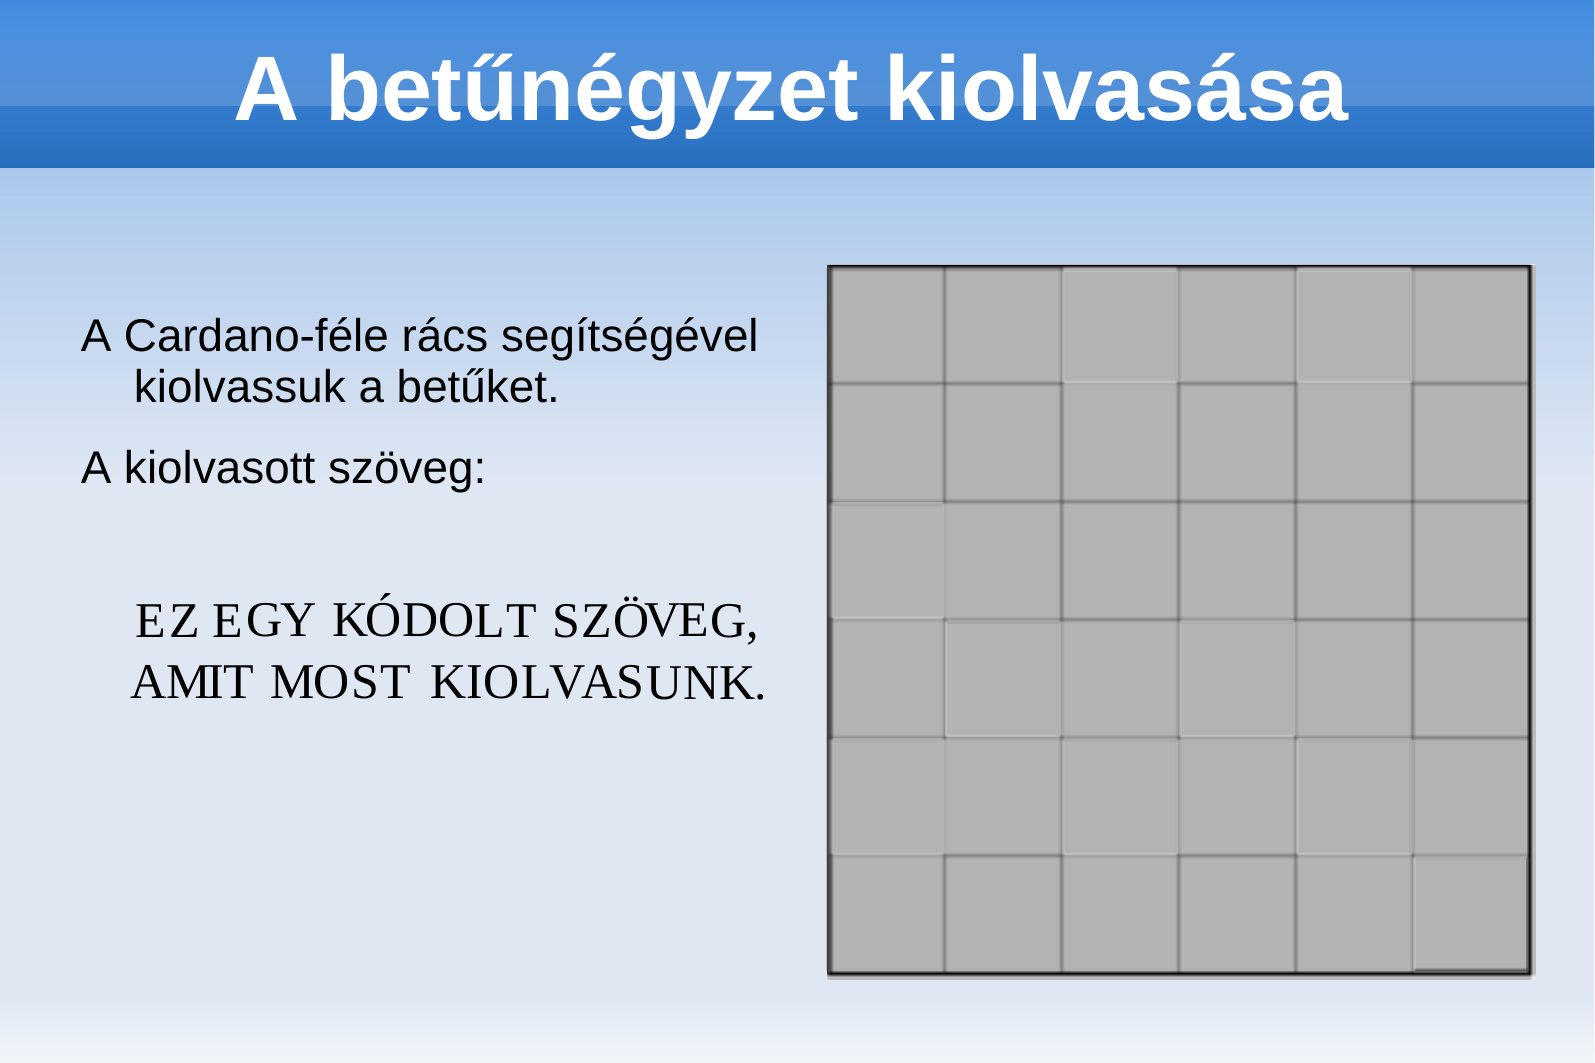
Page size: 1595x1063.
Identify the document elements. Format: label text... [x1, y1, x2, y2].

text_box L [521, 654, 549, 717]
text_box K [719, 654, 753, 717]
text_box E [135, 592, 169, 655]
text_box K [332, 592, 365, 654]
text_box Z [169, 592, 201, 654]
text_box G, [710, 593, 763, 656]
text_box S [616, 654, 645, 717]
text_box E [678, 592, 713, 654]
text_box S [351, 654, 380, 717]
text_box S [552, 592, 586, 654]
text_box T [223, 654, 254, 717]
text_box O [313, 654, 351, 717]
text_box M [269, 654, 312, 717]
text_box N [683, 654, 719, 717]
text_box E [212, 592, 247, 650]
title A betűnégyzet kiolvasása [74, 0, 1510, 178]
text_box . [754, 654, 769, 717]
text_box K [430, 654, 464, 717]
text_box O [483, 654, 521, 717]
text_box A [130, 654, 164, 717]
text_box G [246, 592, 280, 649]
text_box O [438, 592, 475, 655]
text_box T [380, 654, 412, 717]
picture [0, 0, 1595, 1063]
text_box I [466, 654, 481, 717]
text_box V [644, 592, 678, 759]
text_box Ó [365, 592, 402, 654]
text_box T [506, 592, 537, 654]
list A Cardano-féle rács segítségével kiolvassuk a betűket. A kiolvasott szöveg: [63, 310, 764, 544]
text_box D [402, 592, 438, 655]
text_box A [581, 654, 615, 717]
text_box Z [580, 593, 612, 654]
text_box I [207, 654, 223, 717]
text_box U [646, 654, 683, 717]
text_box V [549, 654, 581, 717]
text_box Ö [613, 593, 644, 651]
text_box L [475, 592, 503, 655]
text_box Y [280, 592, 318, 655]
text_box M [166, 654, 207, 717]
